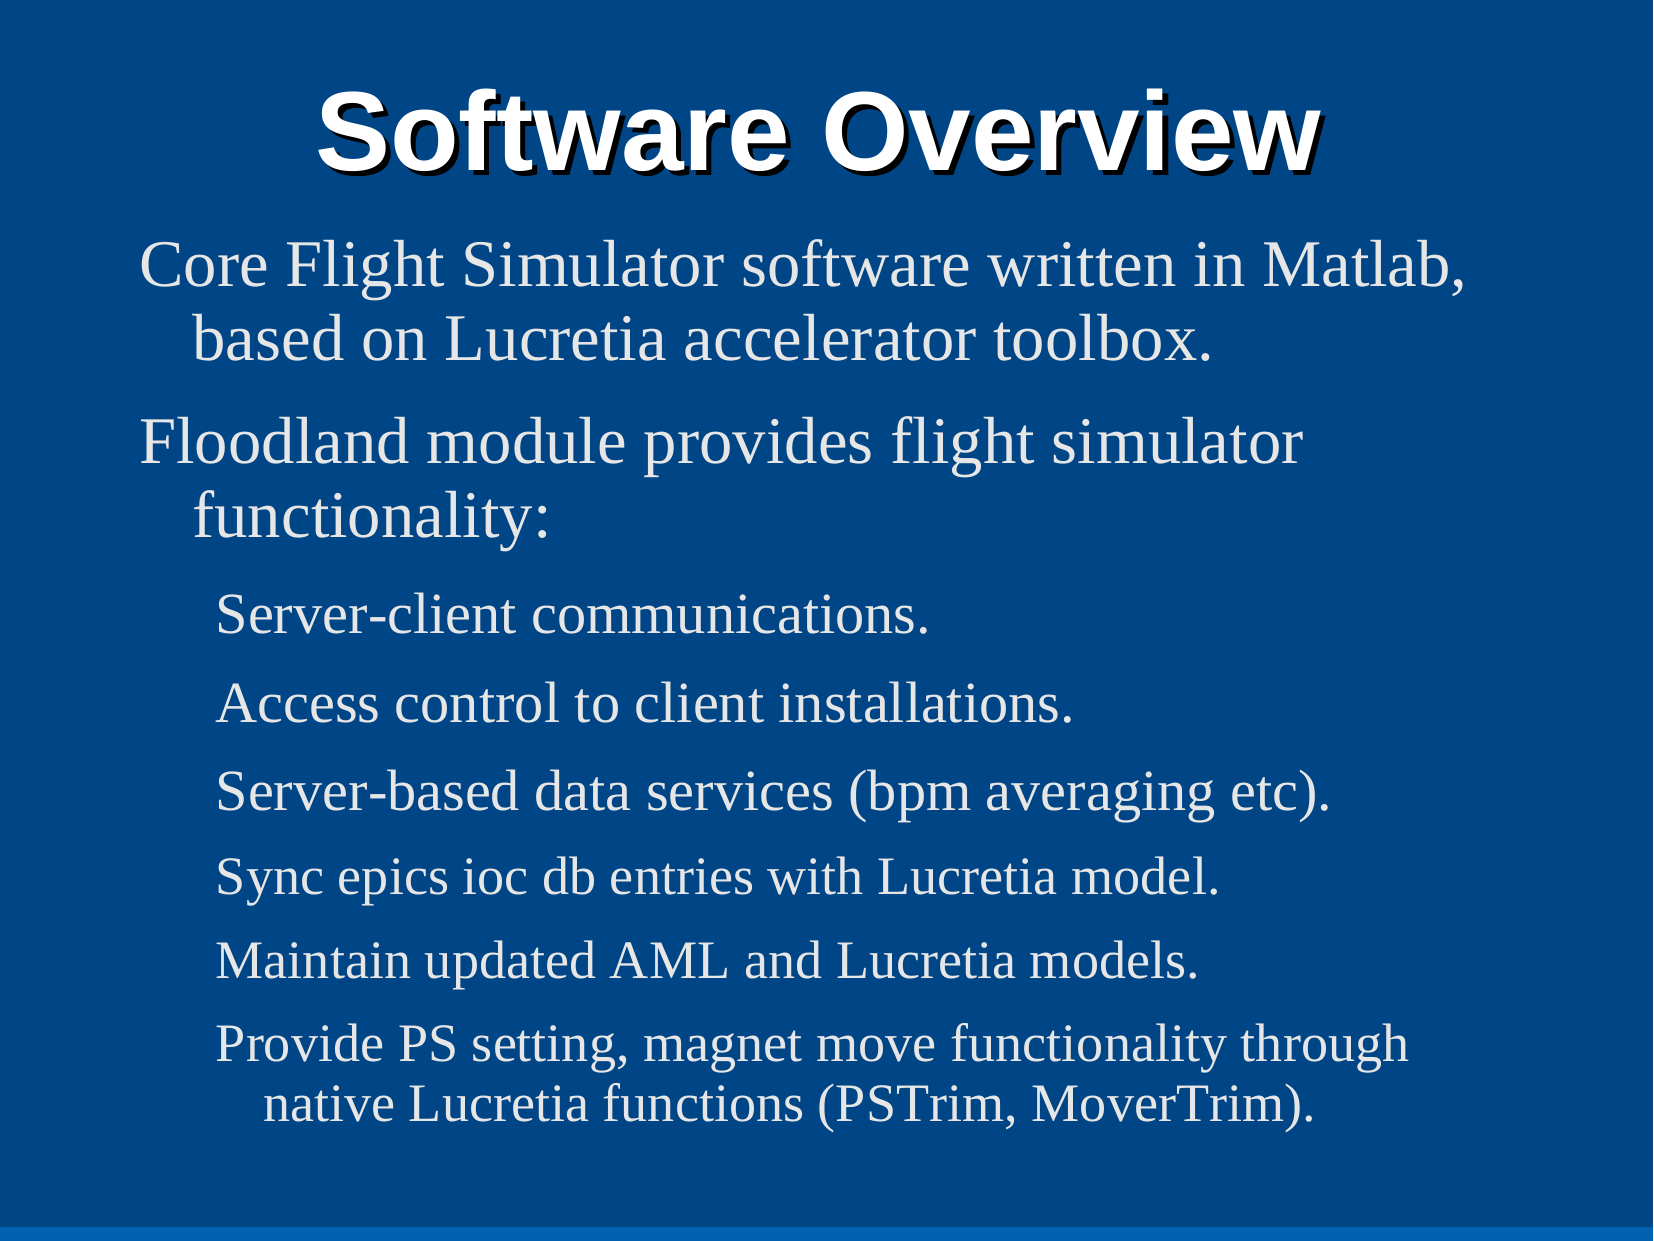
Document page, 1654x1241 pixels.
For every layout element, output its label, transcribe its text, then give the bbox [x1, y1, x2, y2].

list Core Flight Simulator software written in Matlab, based on Lucretia accelerator toolbox. Floodland module provides flight simulator functionality: Server-client communications. Access control to client installations. Server-based data services (bpm averaging etc). Sync epics ioc db entries with Lucretia model. Maintain updated AML and Lucretia models. Provide PS setting, magnet move functionality through native Lucretia functions (PSTrim, MoverTrim). [121, 226, 1533, 1201]
title Software Overview [112, 27, 1525, 236]
